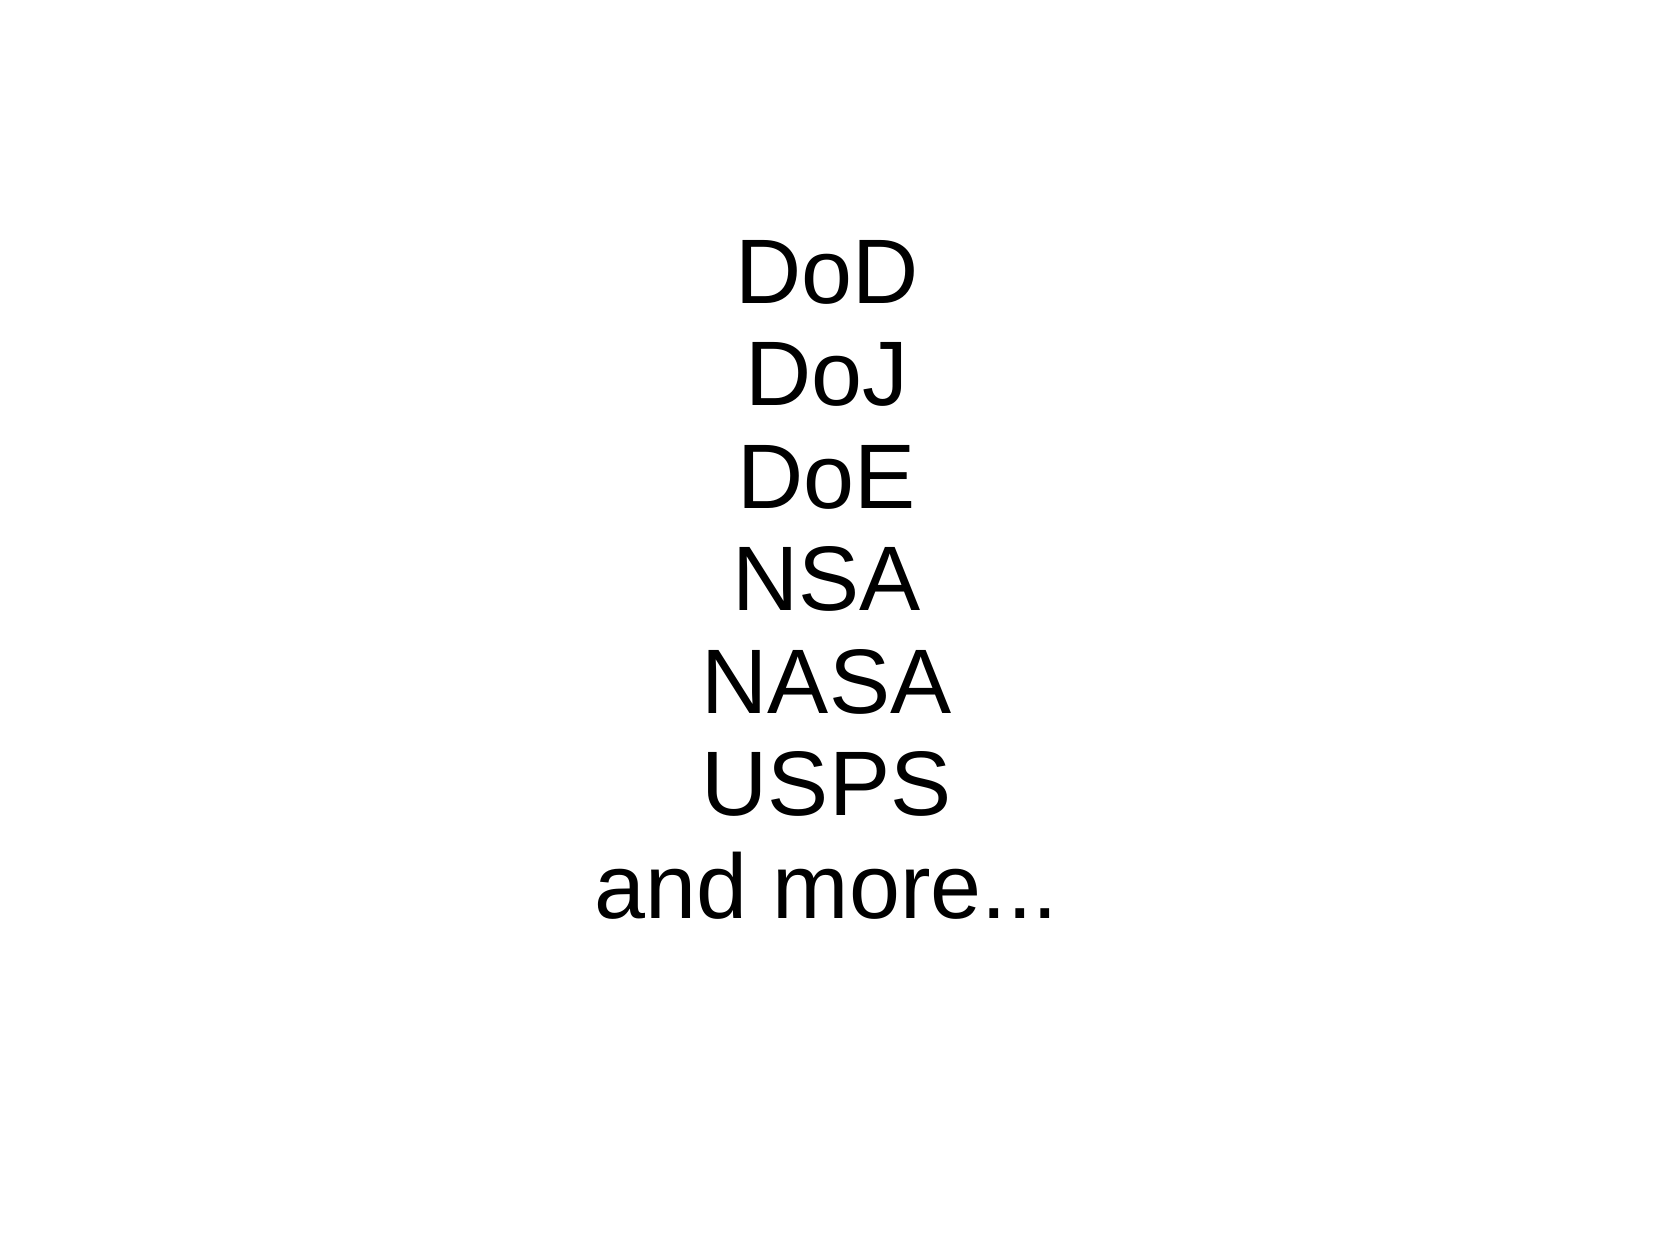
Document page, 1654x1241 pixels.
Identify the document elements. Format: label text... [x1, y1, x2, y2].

title DoD DoJ DoE NSA NASA USPS and more... [82, 56, 1571, 1102]
